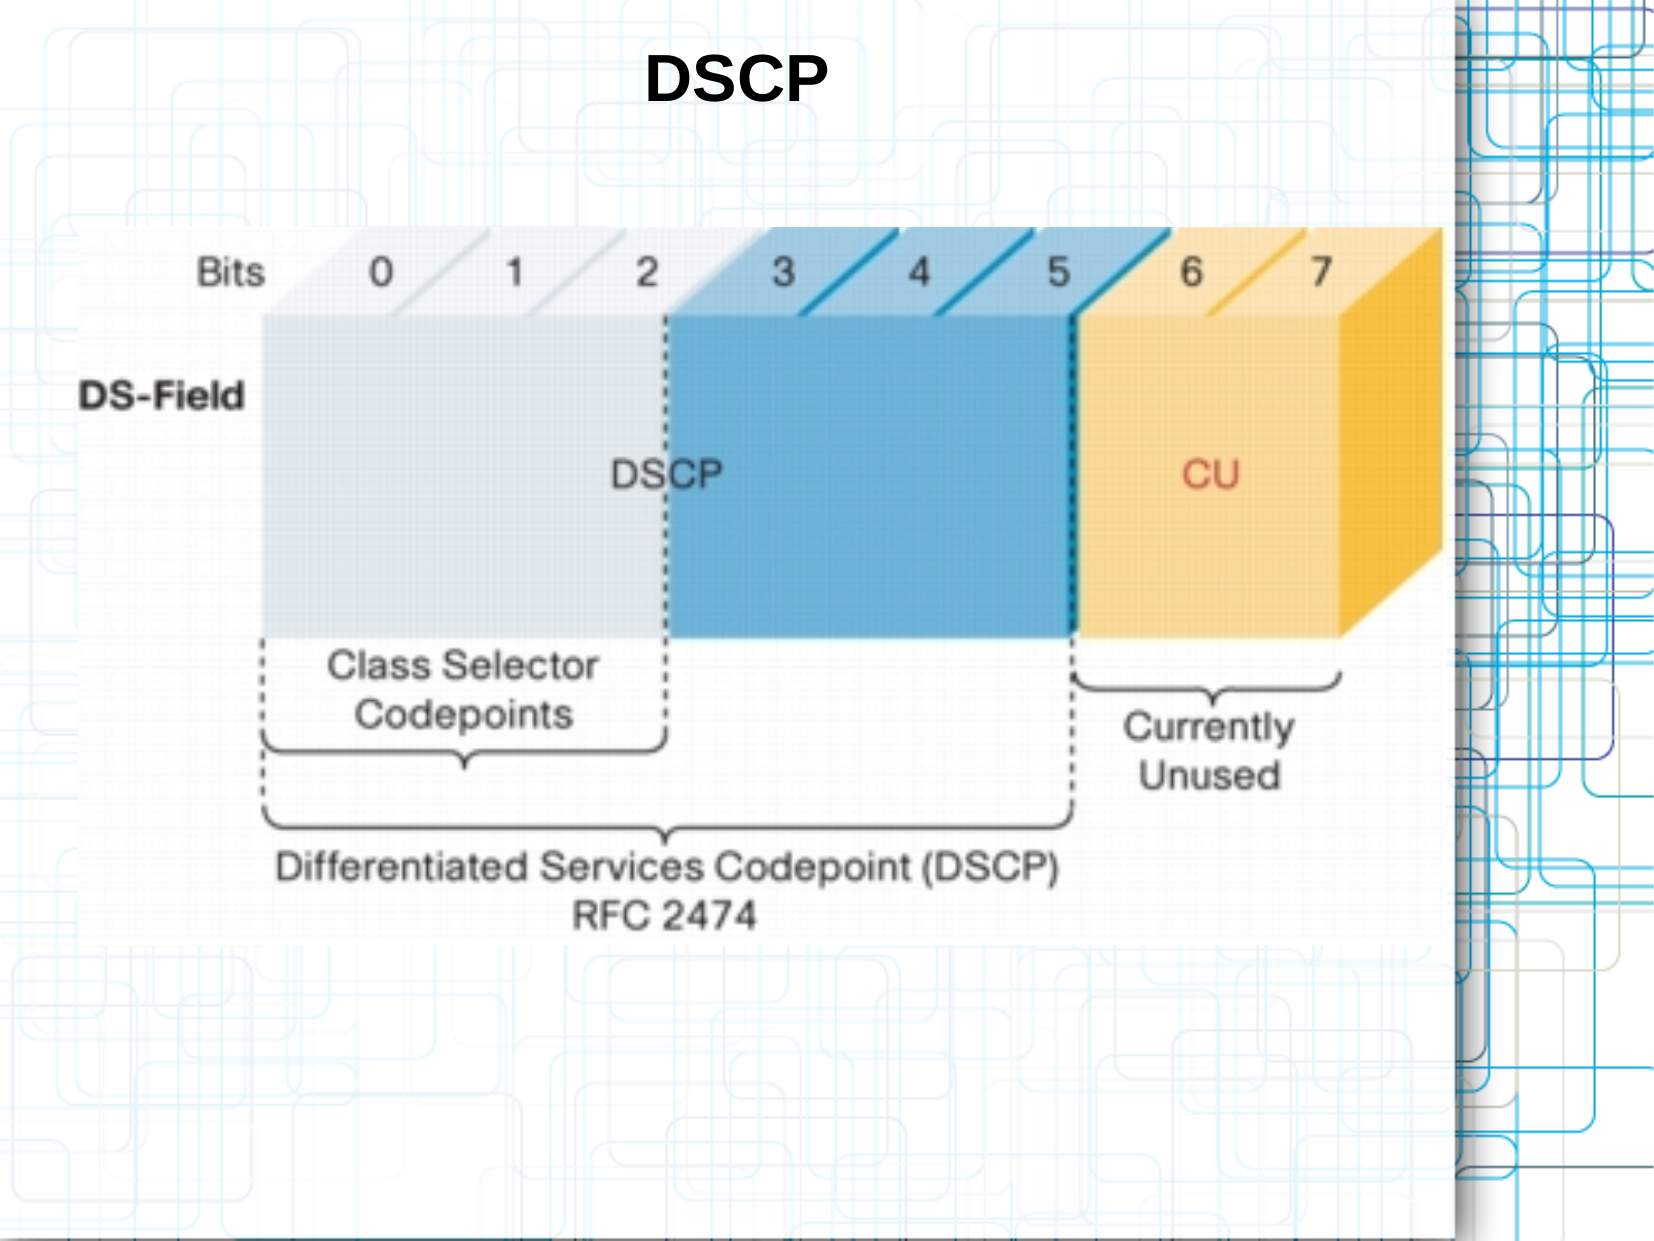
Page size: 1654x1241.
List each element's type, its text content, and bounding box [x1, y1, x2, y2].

picture [0, 0, 1654, 1241]
text_box [78, 227, 1447, 945]
title DSCP [112, 24, 1363, 126]
